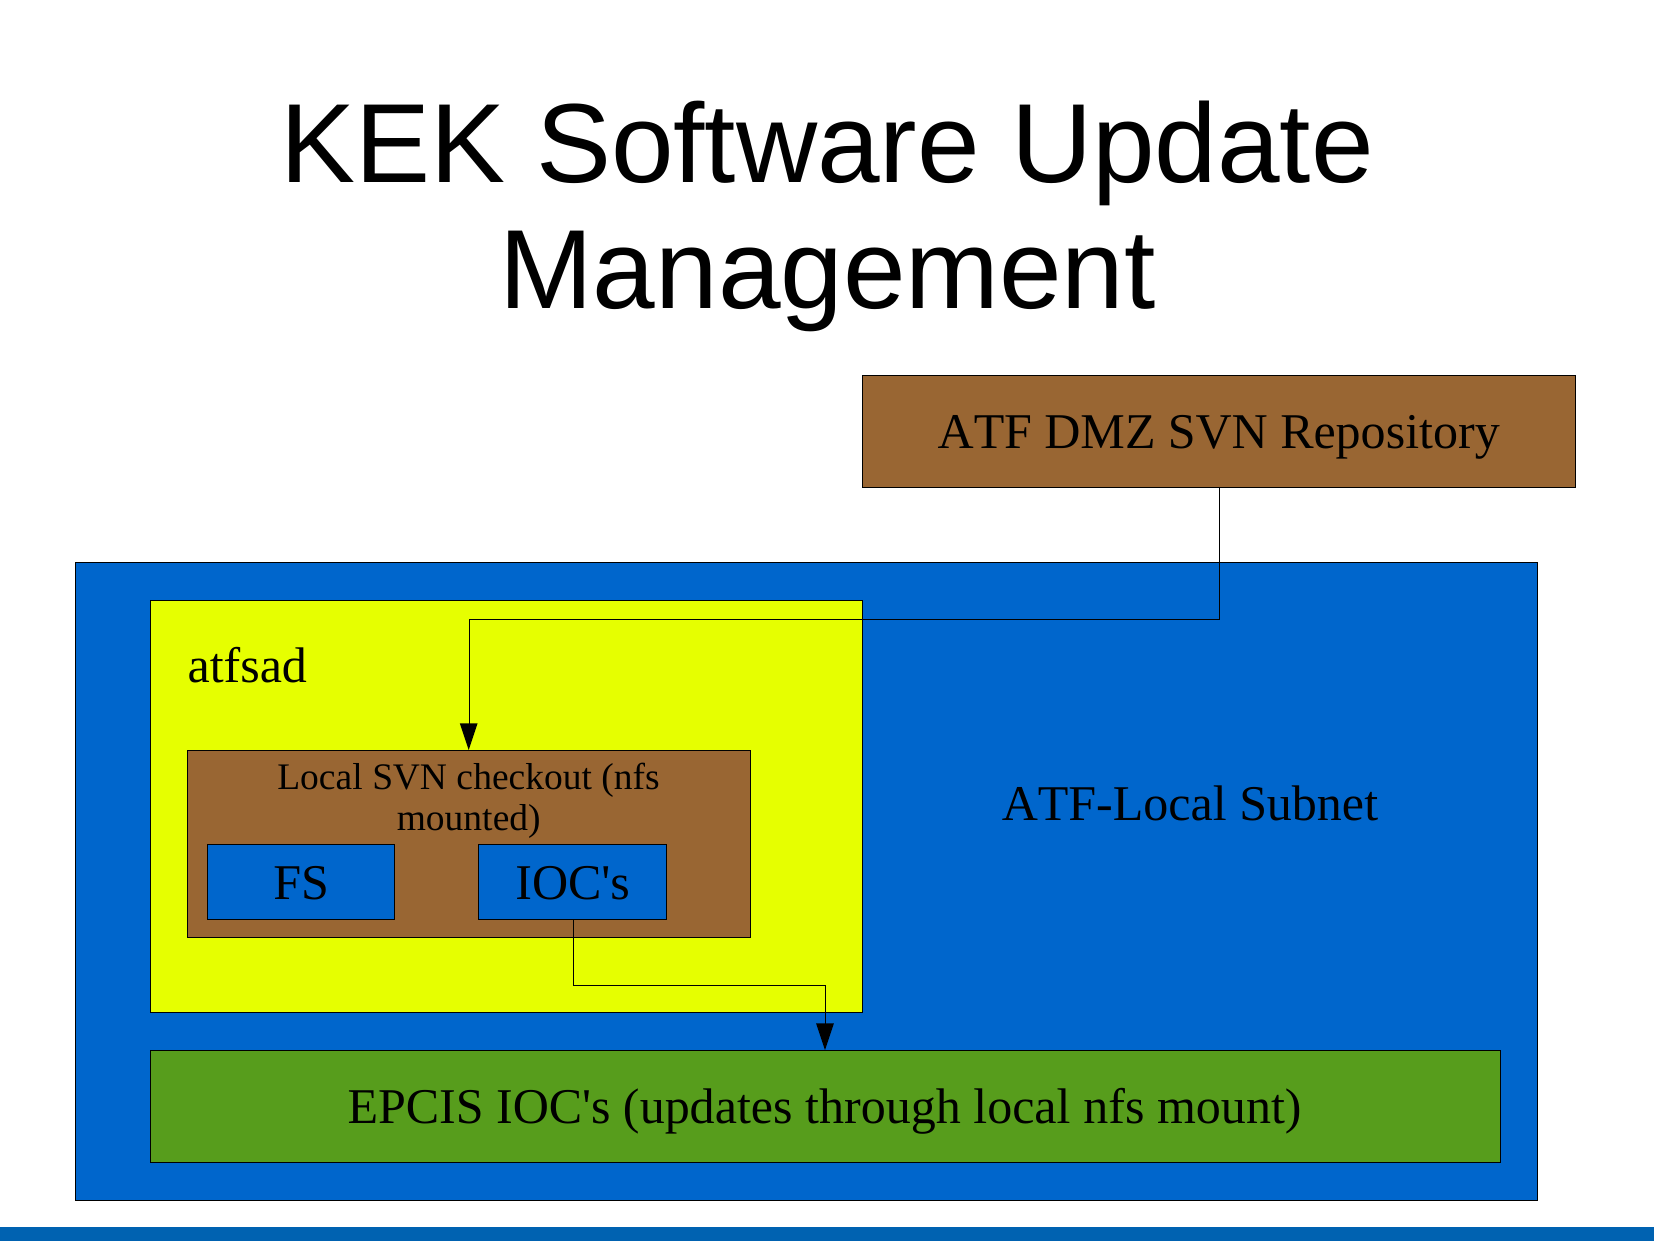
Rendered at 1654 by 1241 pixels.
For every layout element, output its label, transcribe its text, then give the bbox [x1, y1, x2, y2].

title KEK Software Update Management [121, 67, 1533, 347]
text_box atfsad [187, 637, 338, 699]
text_box ATF-Local Subnet [1001, 775, 1490, 837]
text_box Local SVN checkout (nfs mounted) [262, 755, 676, 847]
text_box EPCIS IOC's (updates through local nfs mount) [150, 1050, 1501, 1163]
text_box ATF DMZ SVN Repository [862, 375, 1576, 488]
text_box [75, 562, 1538, 1201]
text_box FS [207, 844, 395, 920]
text_box IOC's [478, 844, 667, 920]
